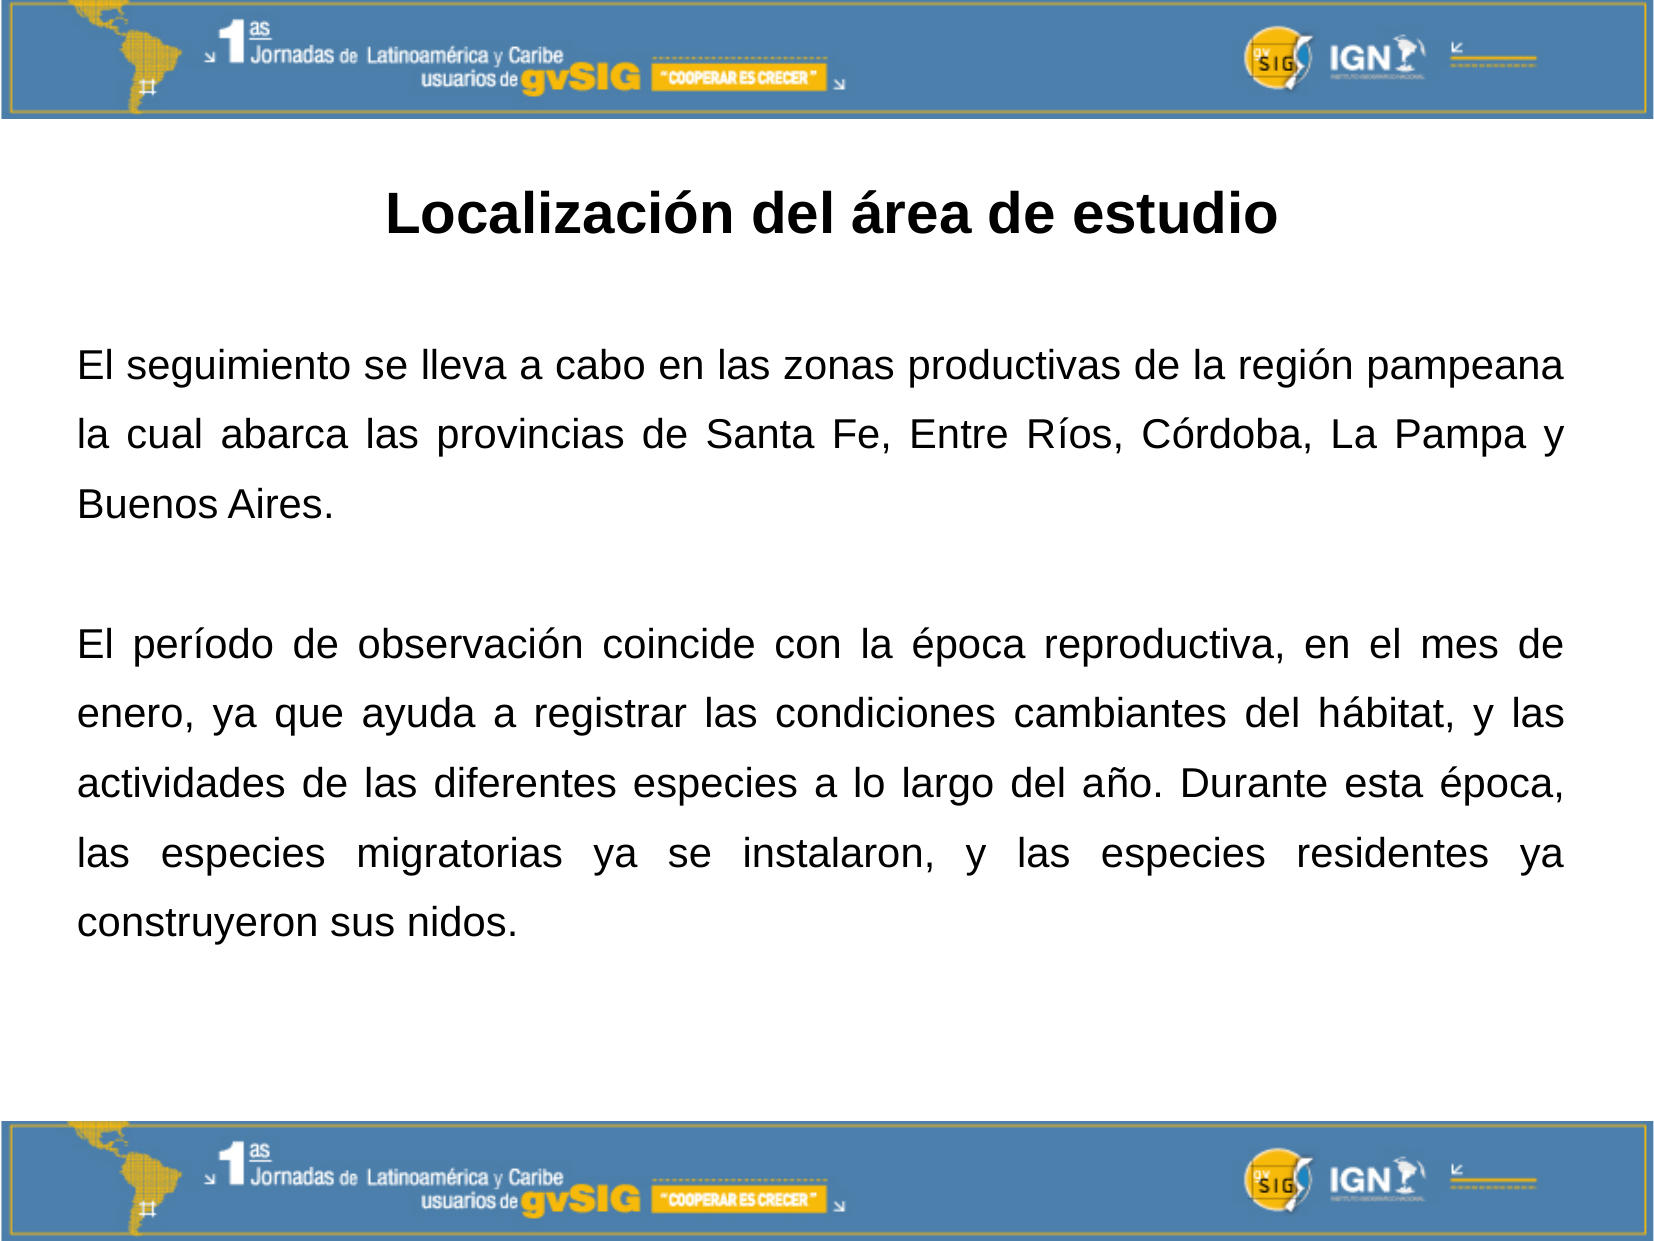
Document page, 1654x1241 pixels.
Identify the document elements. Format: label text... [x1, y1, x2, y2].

title Localización del área de estudio [88, 147, 1577, 279]
picture [0, 1121, 1654, 1241]
list El seguimiento se lleva a cabo en las zonas productivas de la región pampeana la cual abarca las provincias de Santa Fe, Entre Ríos, Córdoba, La Pampa y Buenos Aires. El período de observación coincide con la época reproductiva, en el mes de enero, ya que ayuda a registrar las condiciones cambiantes del hábitat, y las actividades de las diferentes especies a lo largo del año. Durante esta época, las especies migratorias ya se instalaron, y las especies residentes ya construyeron sus nidos. [76, 318, 1565, 995]
picture [0, 0, 1654, 119]
